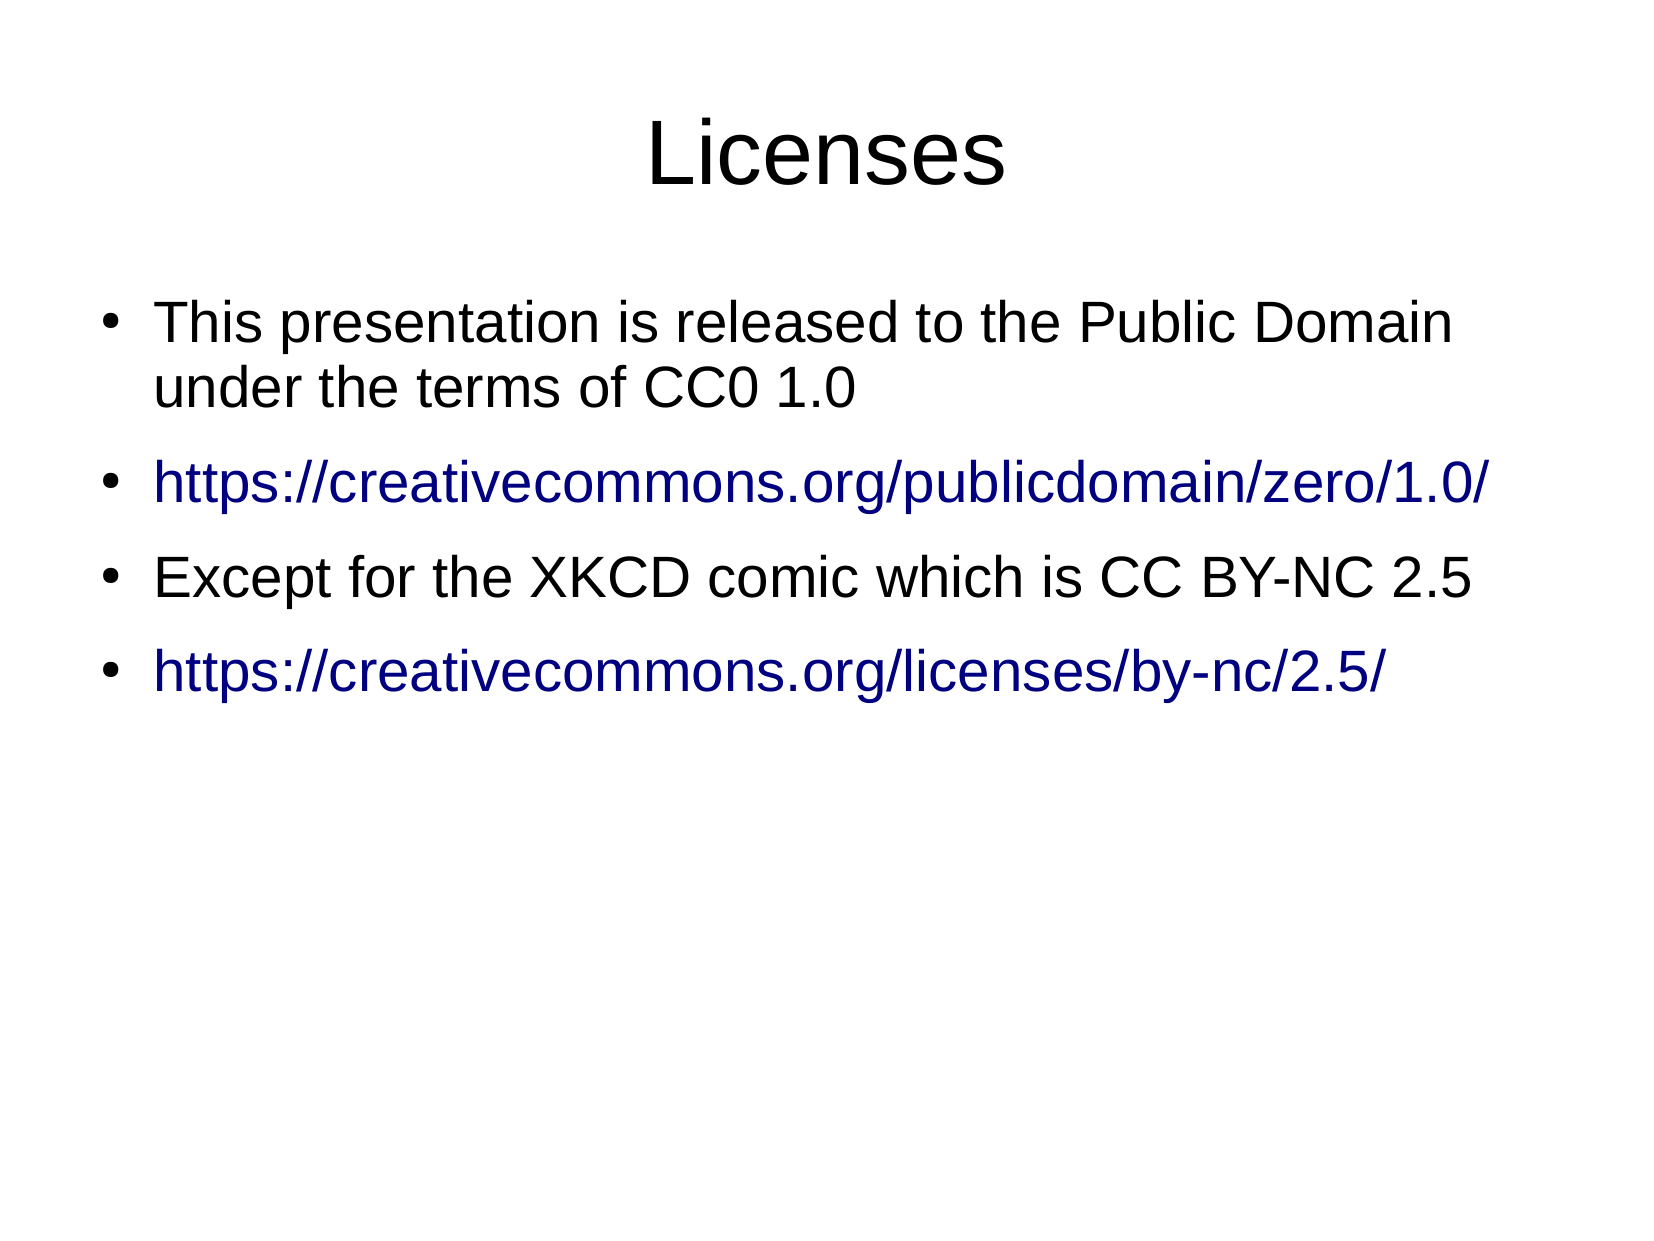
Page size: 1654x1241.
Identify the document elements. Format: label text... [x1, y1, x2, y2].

list This presentation is released to the Public Domain under the terms of CC0 1.0 https://creativecommons.org/publicdomain/zero/1.0/ Except for the XKCD comic which is CC BY-NC 2.5 https://creativecommons.org/licenses/by-nc/2.5/ [82, 290, 1571, 1010]
title Licenses [82, 49, 1571, 257]
